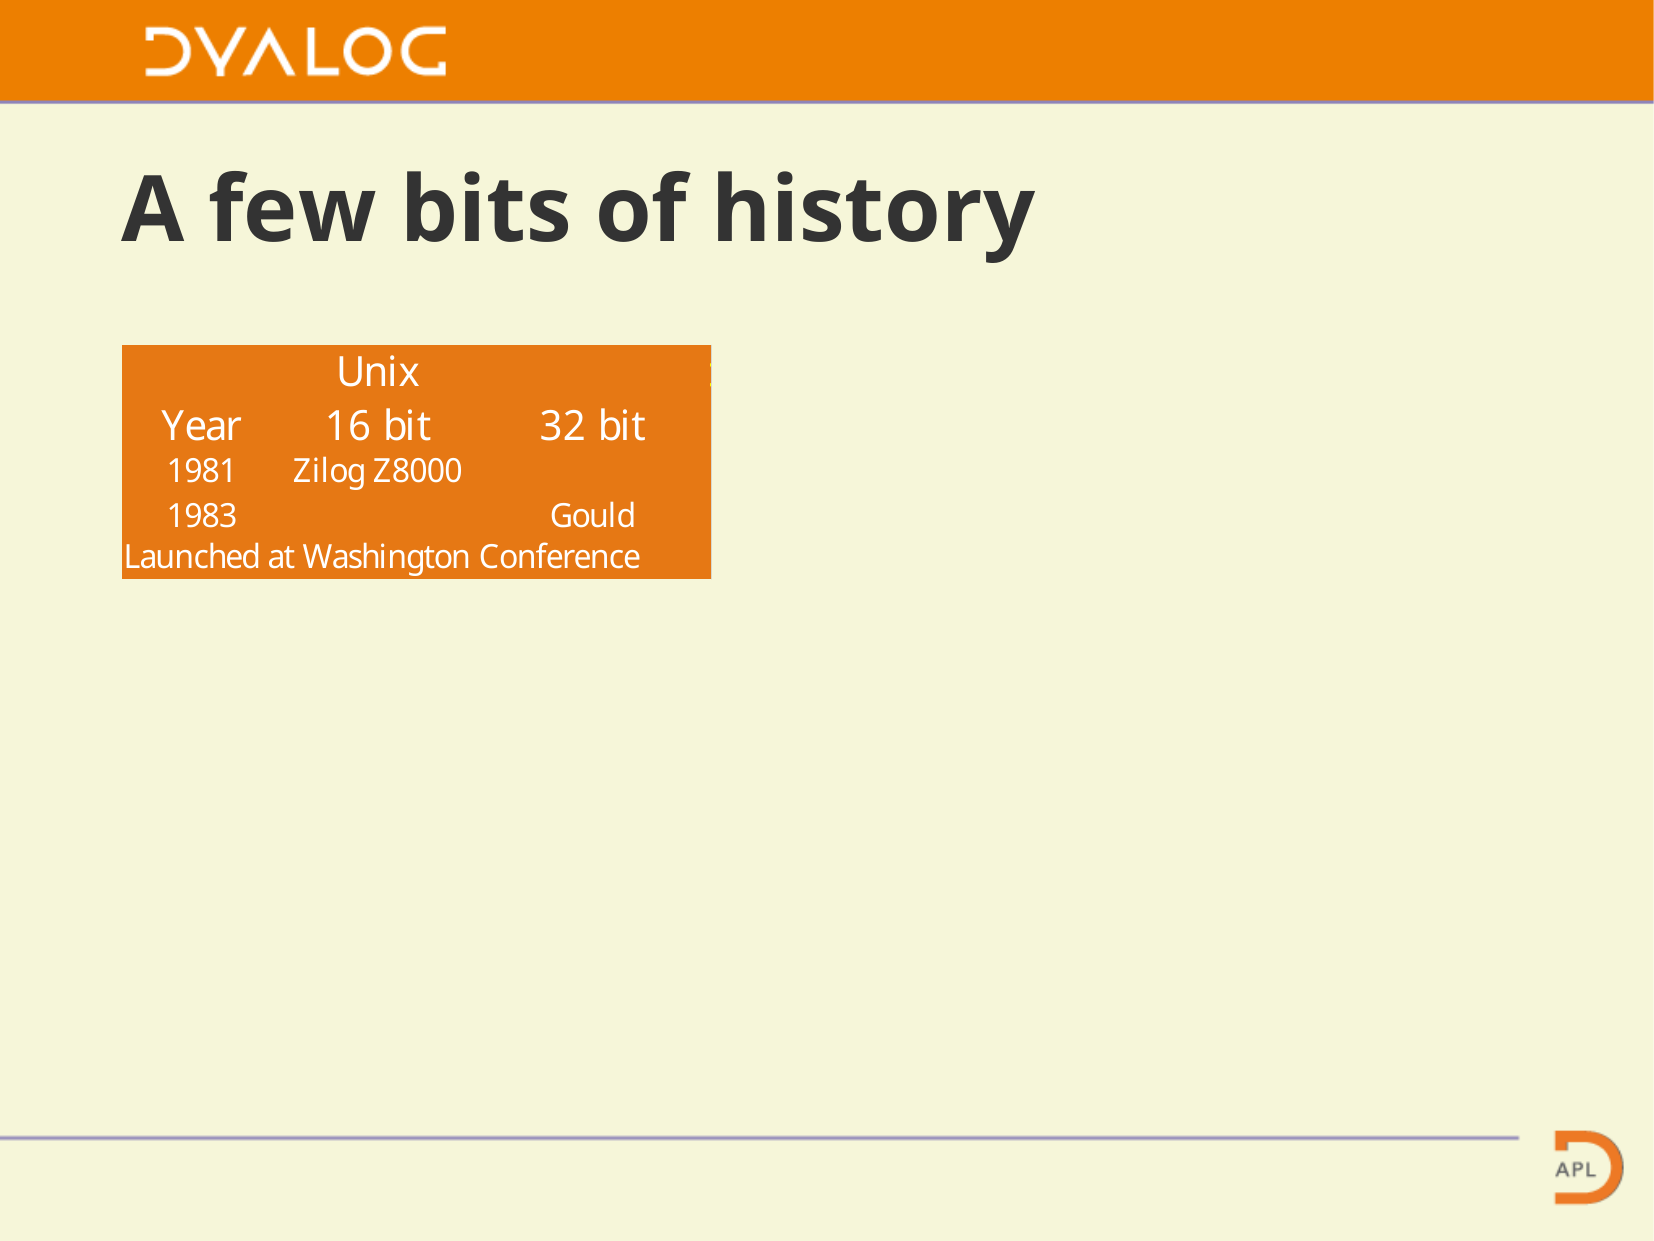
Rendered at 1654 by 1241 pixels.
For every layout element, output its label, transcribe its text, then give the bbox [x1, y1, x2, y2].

picture [0, 0, 1654, 1241]
chart [121, 344, 1611, 1001]
title A few bits of history [121, 102, 1534, 311]
